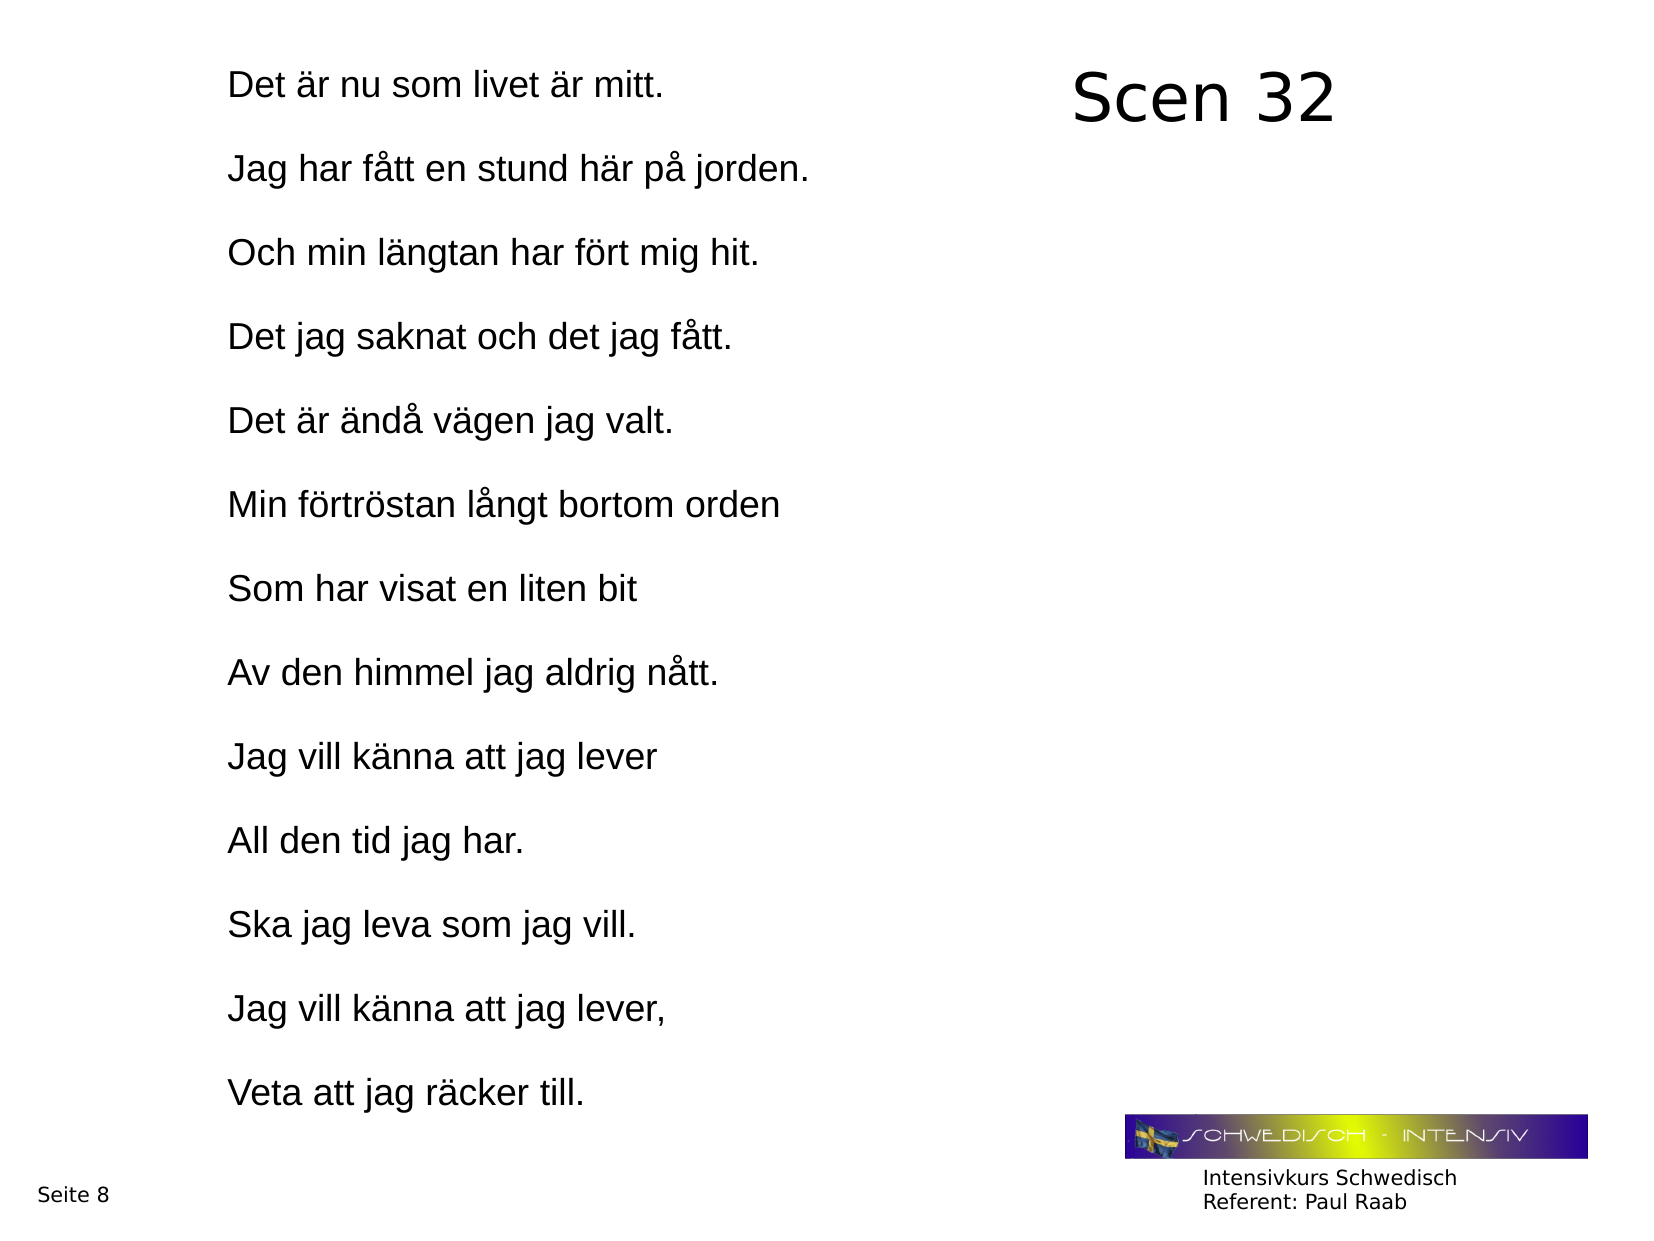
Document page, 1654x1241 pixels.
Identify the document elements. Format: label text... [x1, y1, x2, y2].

text_box Scen 32 [1034, 52, 1370, 145]
text_box Det är nu som livet är mitt. Jag har fått en stund här på jorden. Och min längtan har fört mig hit. Det jag saknat och det jag fått. Det är ändå vägen jag valt. Min förtröstan långt bortom orden Som har visat en liten bit Av den himmel jag aldrig nått. Jag vill känna att jag lever All den tid jag har. Ska jag leva som jag vill. Jag vill känna att jag lever, Veta att jag räcker till. [212, 56, 936, 1164]
picture [1125, 1114, 1588, 1159]
